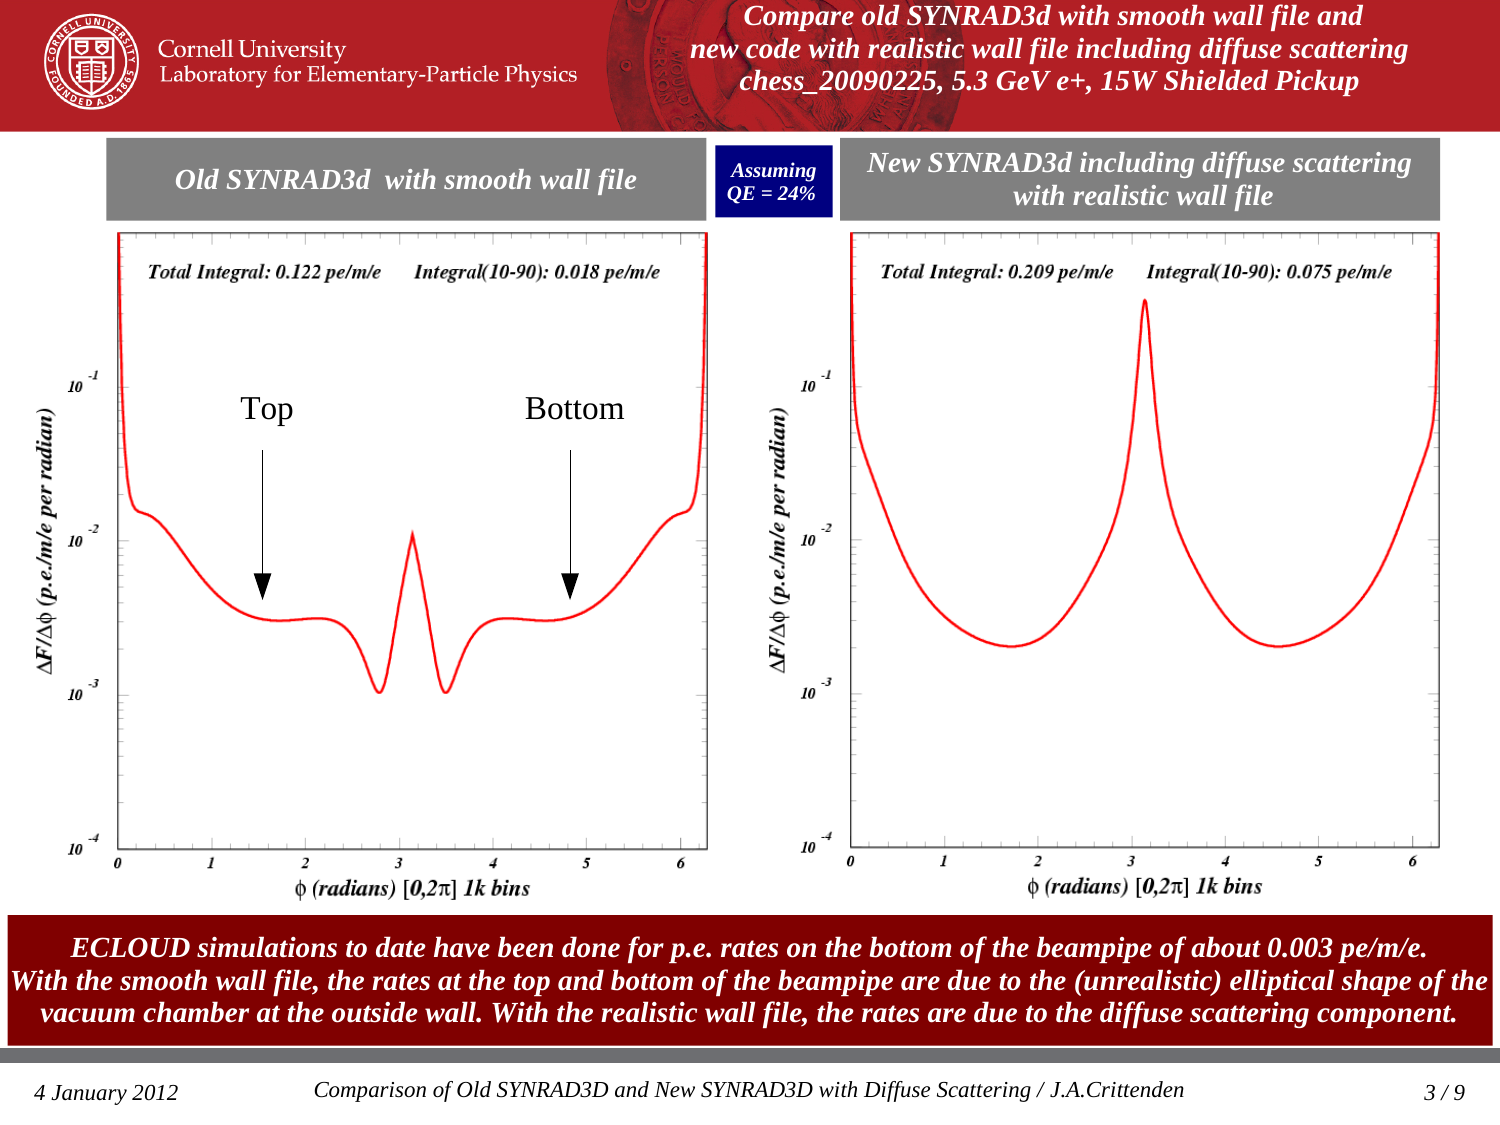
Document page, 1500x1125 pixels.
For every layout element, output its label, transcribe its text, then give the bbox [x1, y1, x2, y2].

text_box ECLOUD simulations to date have been done for p.e. rates on the bottom of the beampipe of about 0.003 pe/m/e. With the smooth wall file, the rates at the top and bottom of the beampipe are due to the (unrealistic) elliptical shape of the vacuum chamber at the outside wall. With the realistic wall file, the rates are due to the diffuse scattering component. [7, 915, 1493, 1046]
picture [0, 0, 1500, 132]
text_box Bottom [525, 389, 625, 437]
text_box Top [240, 389, 295, 437]
picture [763, 227, 1447, 904]
text_box New SYNRAD3d including diffuse scattering with realistic wall file [840, 137, 1441, 221]
text_box Assuming QE = 24% [715, 145, 833, 218]
picture [30, 227, 713, 904]
text_box Old SYNRAD3d with smooth wall file [106, 137, 707, 221]
text_box Compare old SYNRAD3d with smooth wall file and new code with realistic wall file including diffuse scattering chess_20090225, 5.3 GeV e+, 15W Shielded Pickup [600, 0, 1500, 113]
